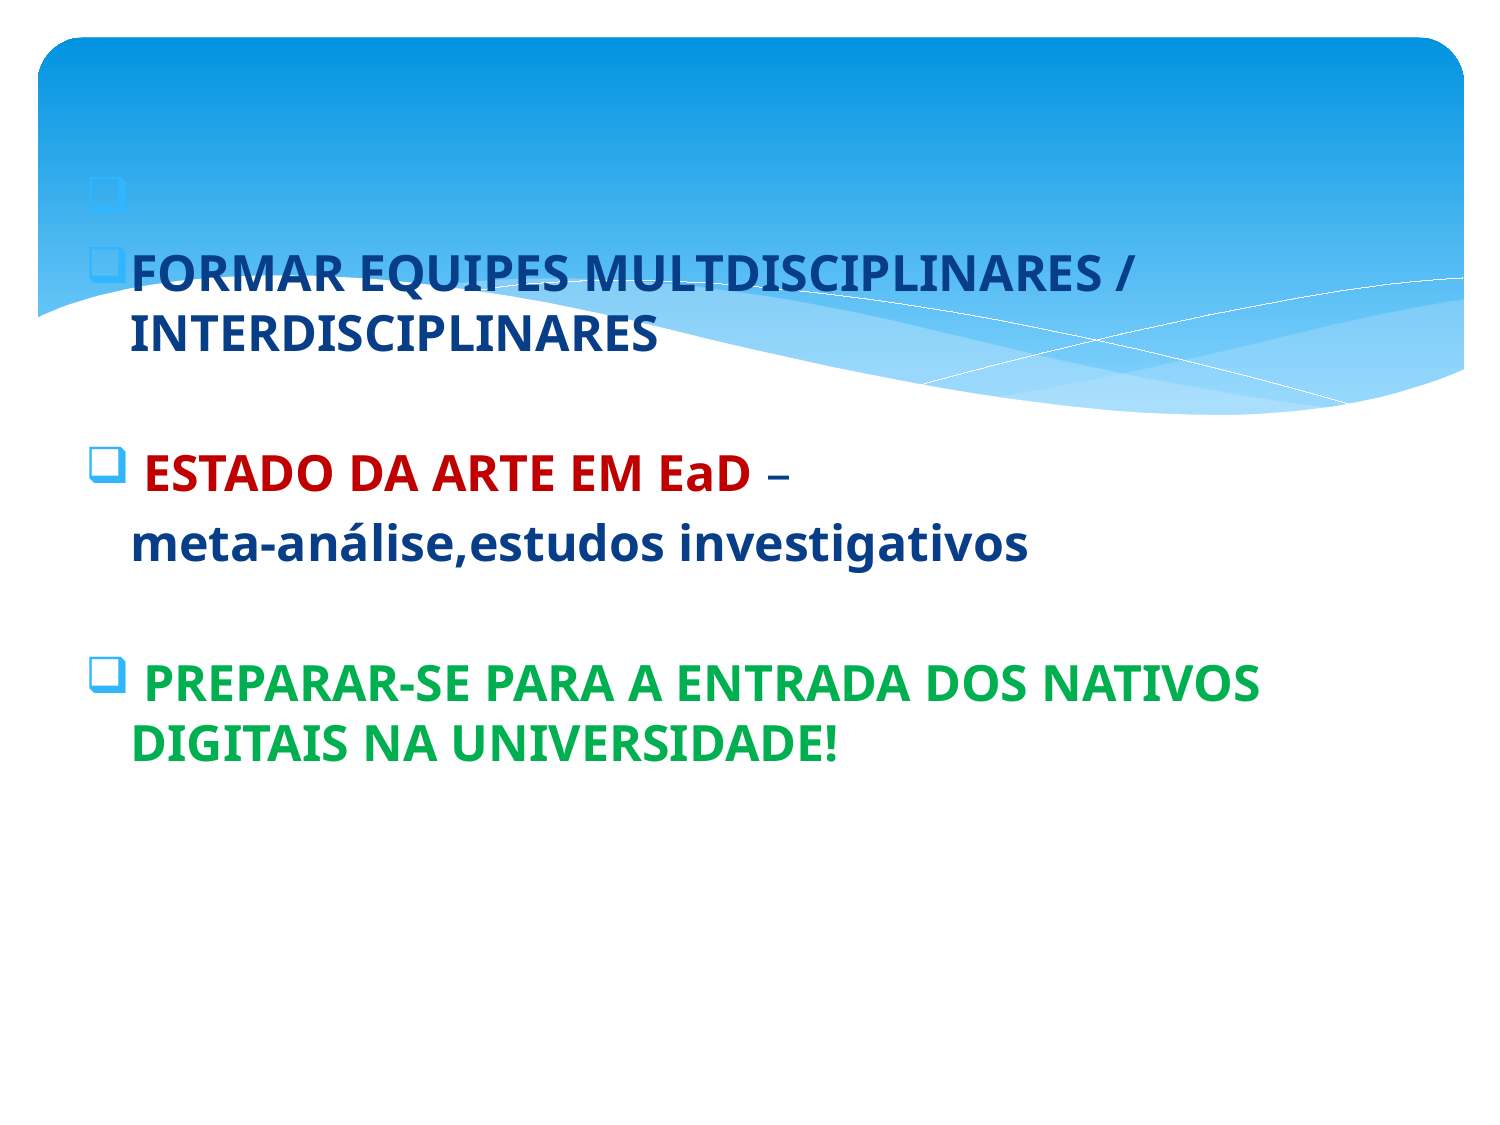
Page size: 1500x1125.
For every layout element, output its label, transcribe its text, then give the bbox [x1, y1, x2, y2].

list FORMAR EQUIPES MULTDISCIPLINARES / INTERDISCIPLINARES ESTADO DA ARTE EM EaD – meta-análise,estudos investigativos PREPARAR-SE PARA A ENTRADA DOS NATIVOS DIGITAIS NA UNIVERSIDADE! [70, 164, 1465, 1079]
